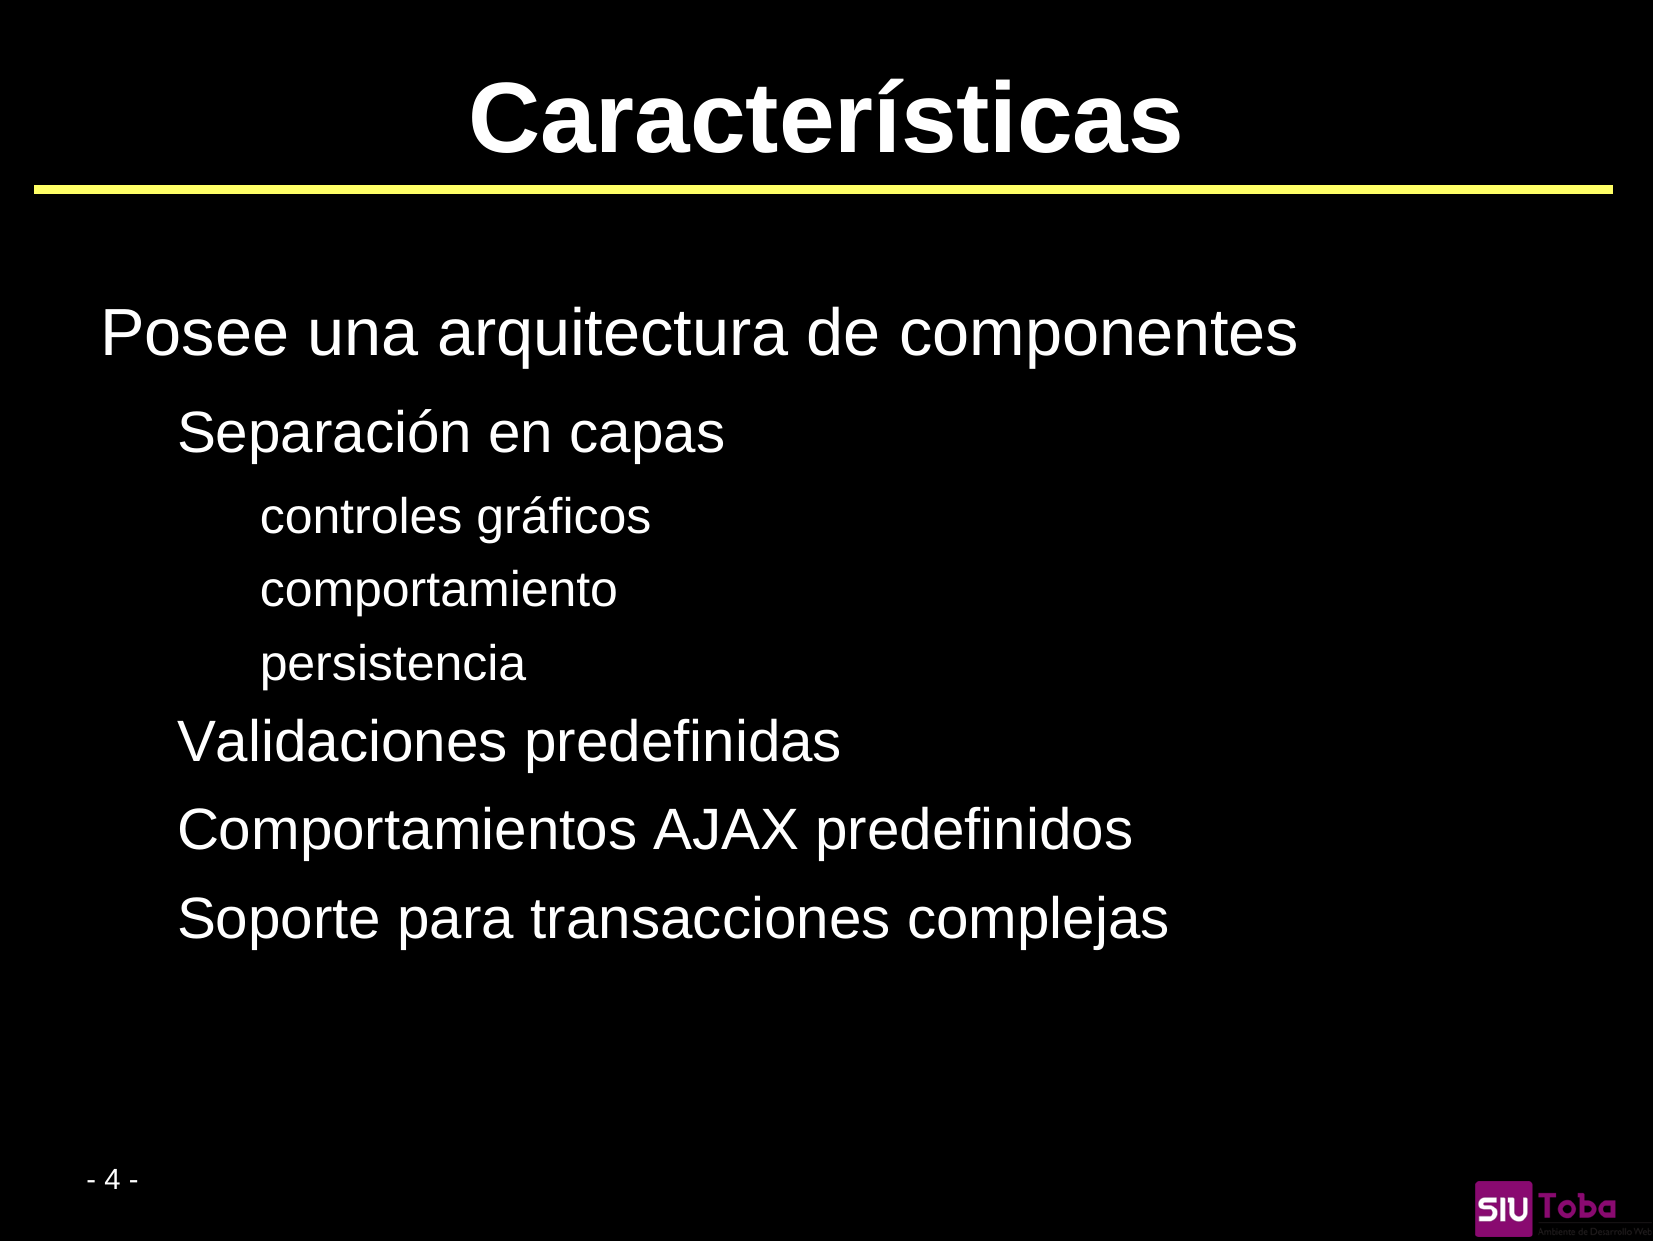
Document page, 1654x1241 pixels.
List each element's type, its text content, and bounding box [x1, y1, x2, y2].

title Características [58, 47, 1594, 188]
list Posee una arquitectura de componentes Separación en capas controles gráficos comportamiento persistencia Validaciones predefinidas Comportamientos AJAX predefinidos Soporte para transacciones complejas [82, 295, 1565, 1095]
picture [1475, 1181, 1652, 1237]
